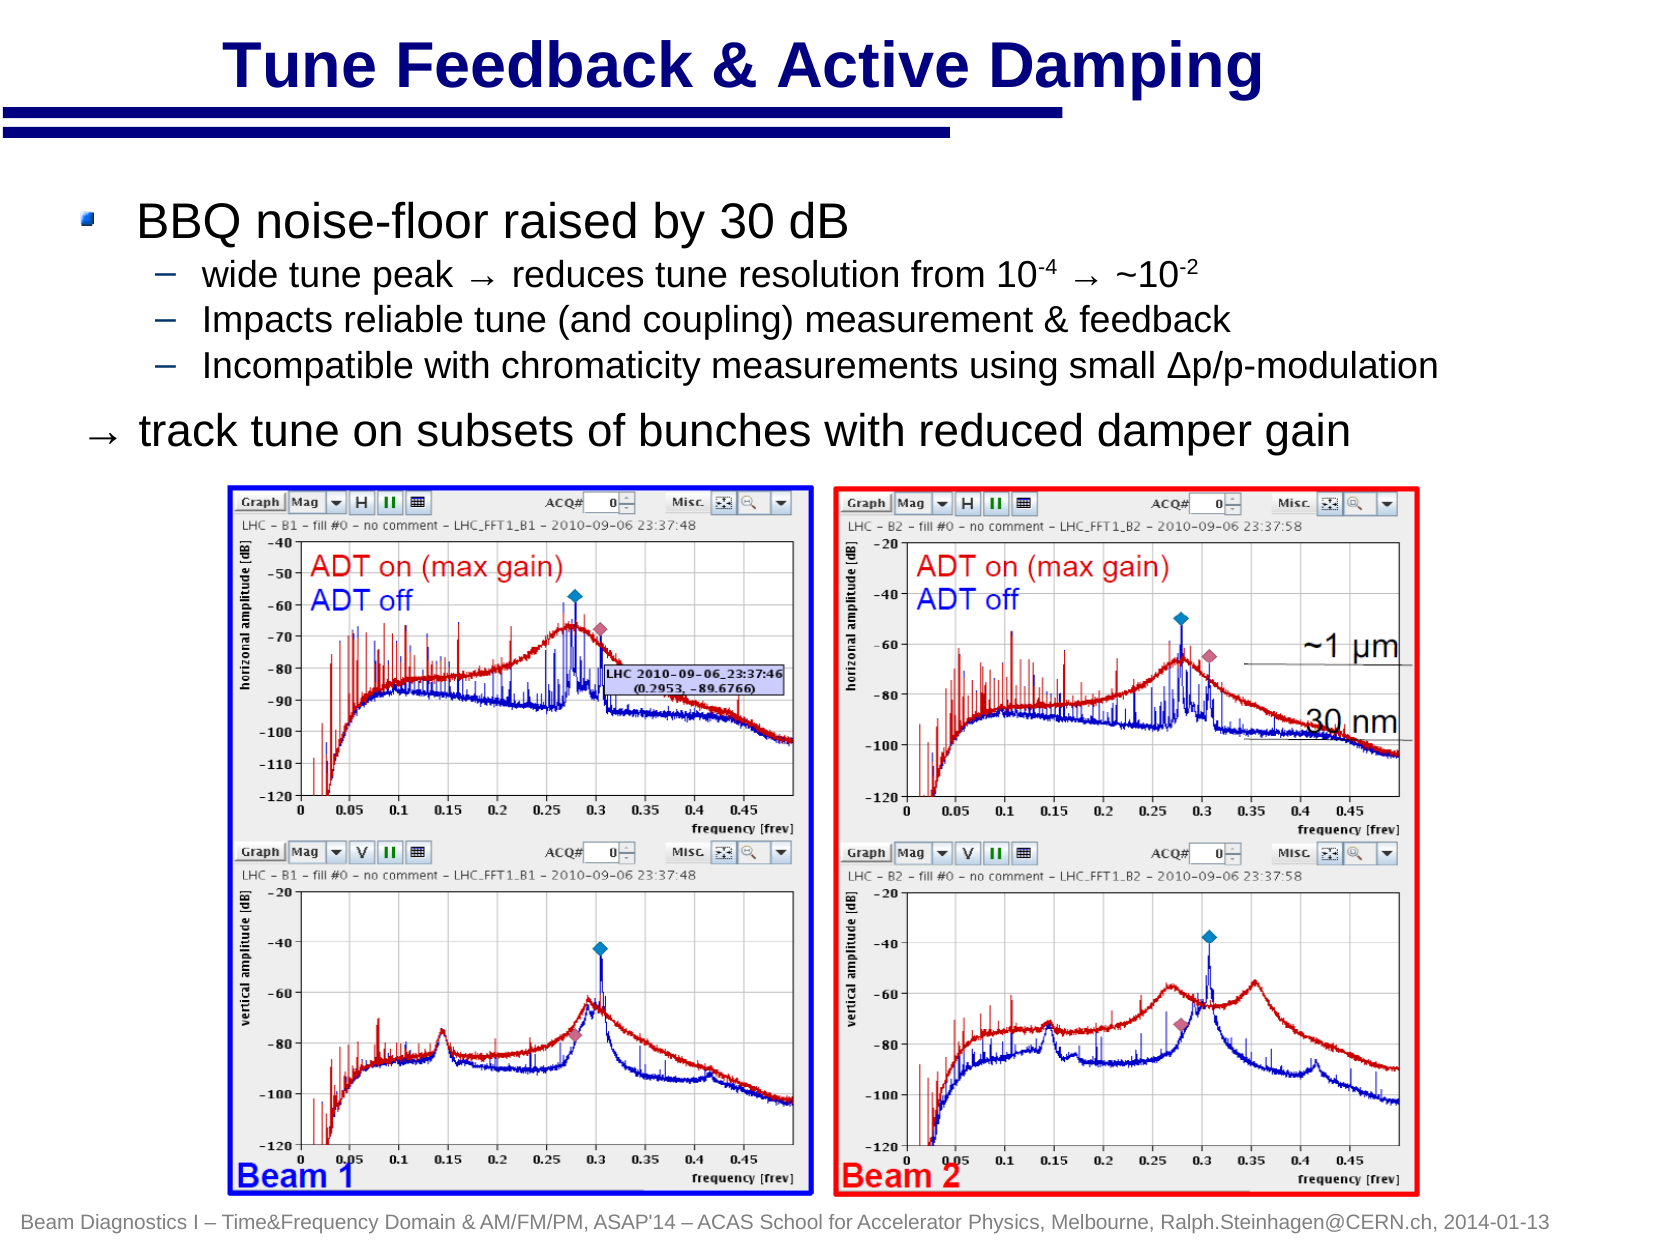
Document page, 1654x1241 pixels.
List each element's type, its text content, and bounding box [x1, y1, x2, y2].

picture [211, 477, 1429, 1202]
title Tune Feedback & Active Damping [165, 0, 1323, 124]
text_box BBQ noise-floor raised by 30 dB wide tune peak → reduces tune resolution from 10-4 → ~10-2 Impacts reliable tune (and coupling) measurement & feedback Incompatible with chromaticity measurements using small Δp/p-modulation → track tune on subsets of bunches with reduced damper gain [65, 192, 1628, 1205]
